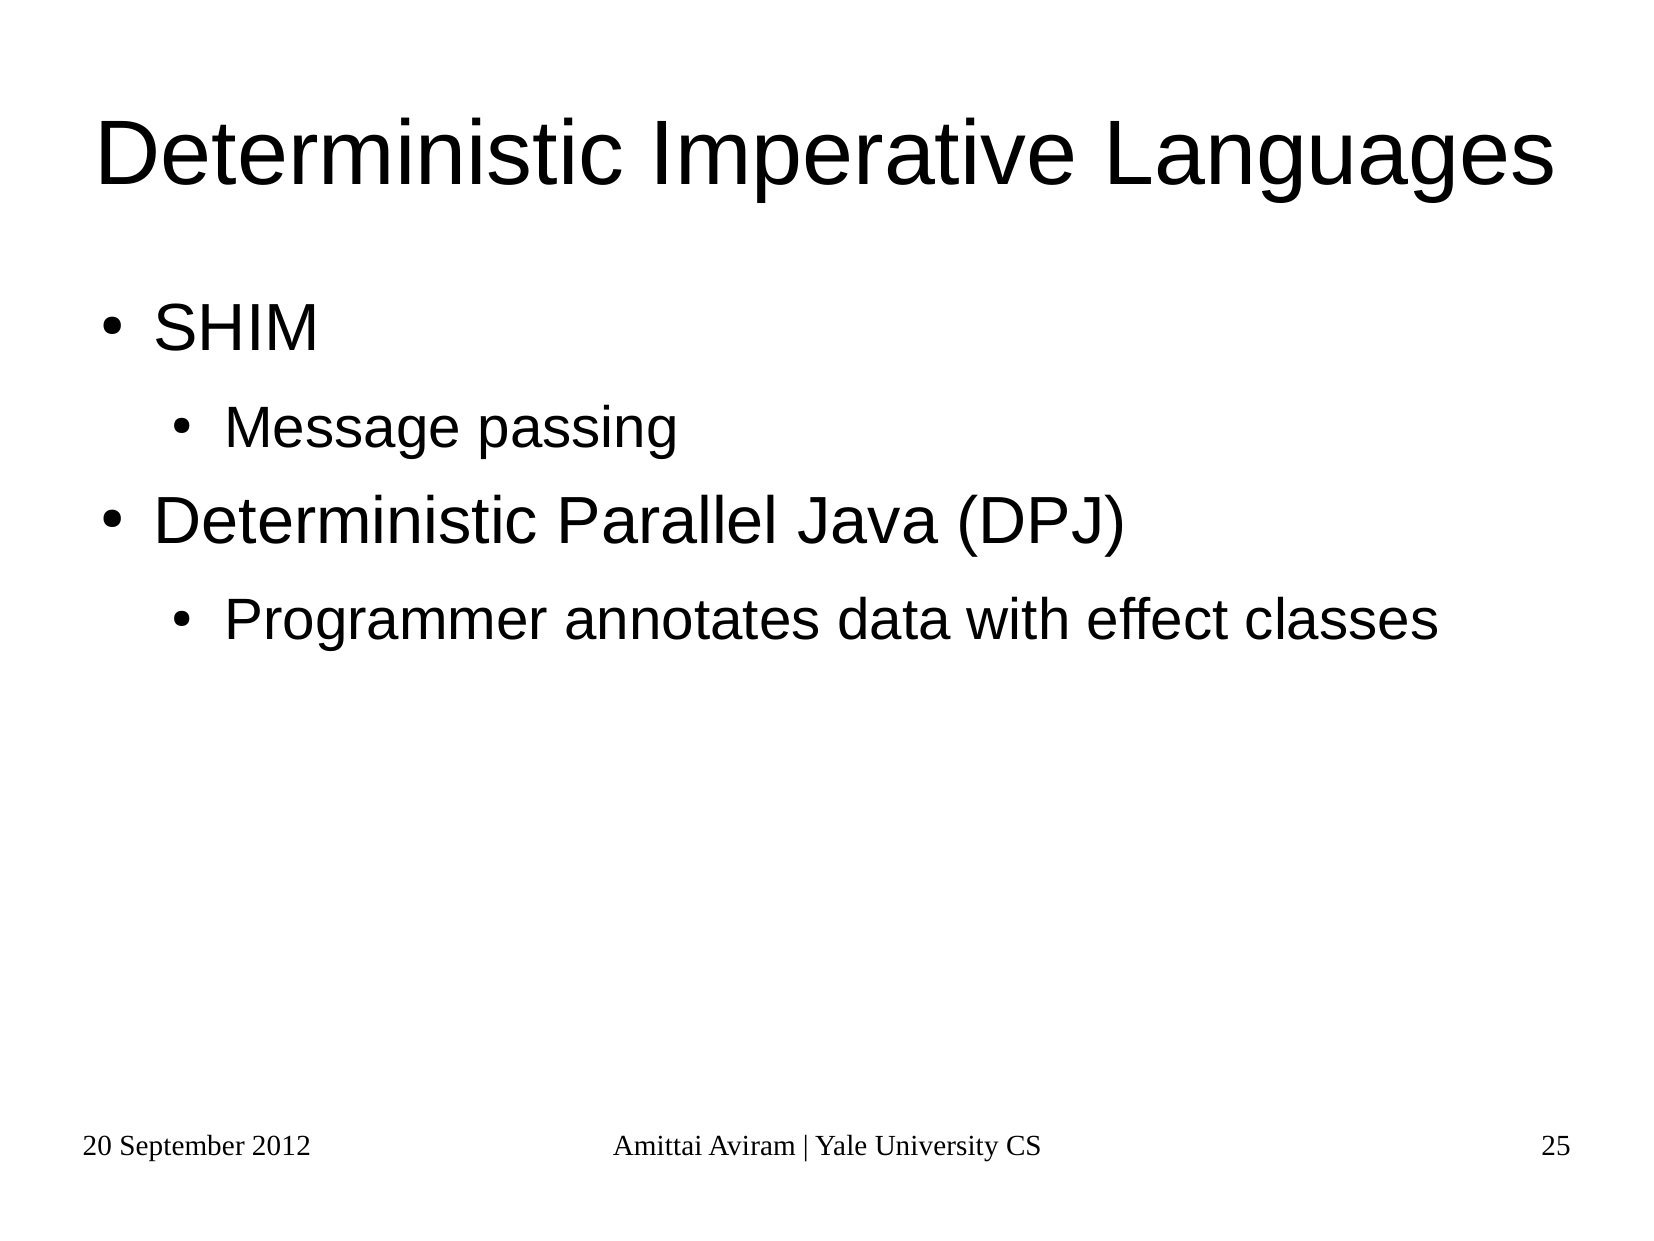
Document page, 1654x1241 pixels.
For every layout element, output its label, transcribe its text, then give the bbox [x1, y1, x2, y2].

list SHIM Message passing Deterministic Parallel Java (DPJ) Programmer annotates data with effect classes [82, 290, 1571, 1109]
title Deterministic Imperative Languages [82, 49, 1571, 257]
